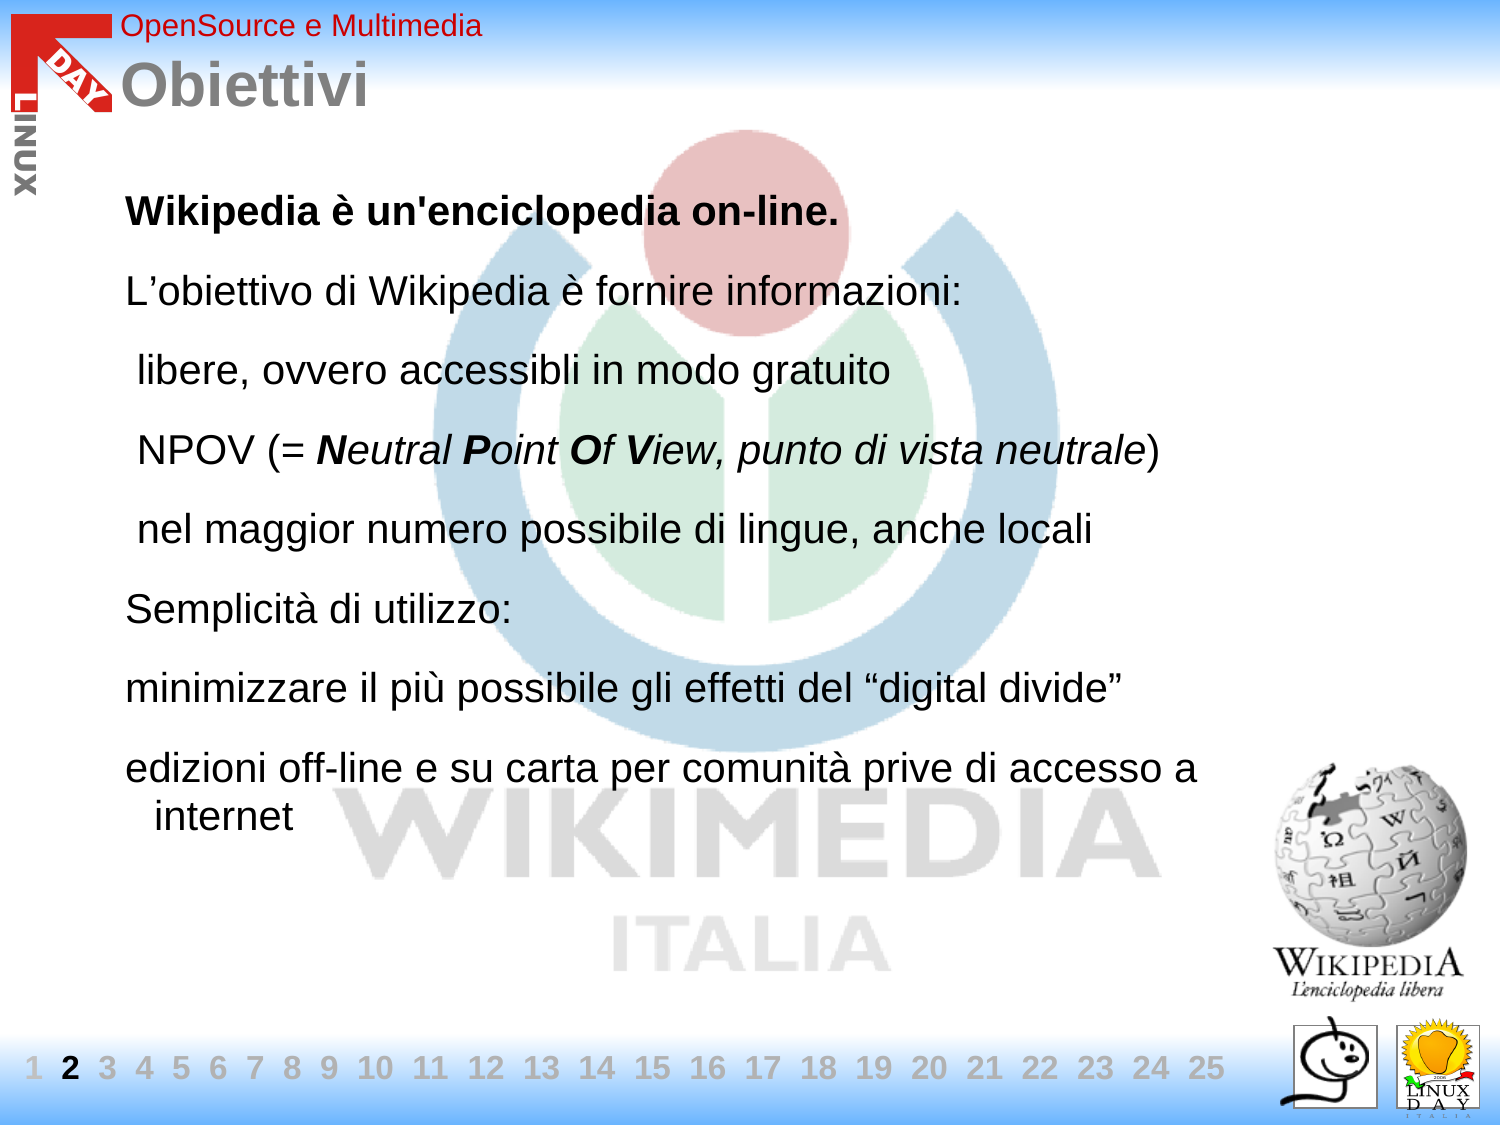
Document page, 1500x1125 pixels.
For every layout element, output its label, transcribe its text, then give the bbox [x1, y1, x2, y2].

text_box [0, 1025, 1500, 1125]
text_box 1 2 3 4 5 6 7 8 9 10 11 12 13 14 15 16 17 18 19 20 21 22 23 24 25 [24, 1049, 1267, 1087]
text_box Obiettivi [120, 50, 1479, 120]
picture [11, 14, 1475, 1118]
chart [1265, 761, 1477, 1004]
text_box Wikipedia è un'enciclopedia on-line. L’obiettivo di Wikipedia è fornire informazioni: libere, ovvero accessibli in modo gratuito NPOV (= Neutral Point Of View, punto di vista neutrale) nel maggior numero possibile di lingue, anche locali Semplicità di utilizzo: minimizzare il più possibile gli effetti del “digital divide” edizioni off-line e su carta per comunità prive di accesso a internet [110, 178, 1233, 927]
text_box OpenSource e Multimedia [120, 7, 1479, 43]
text_box [0, 0, 1500, 91]
